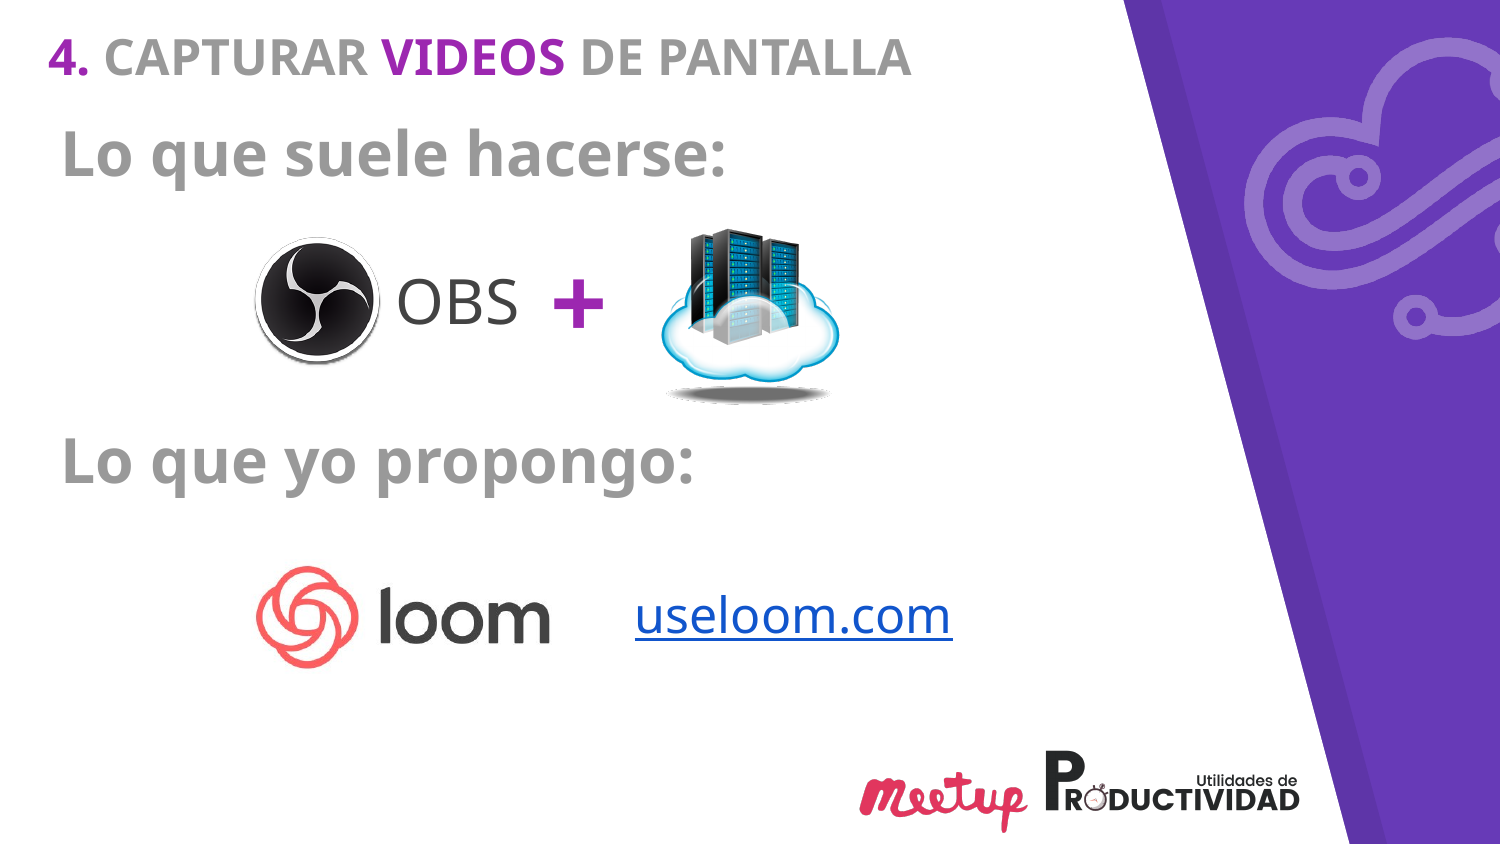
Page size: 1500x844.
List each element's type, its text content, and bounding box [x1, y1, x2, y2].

title + [529, 244, 630, 356]
title Lo que yo propongo: [45, 403, 883, 515]
picture [1236, 23, 1500, 351]
picture [236, 550, 574, 686]
title OBS [380, 255, 542, 345]
picture [249, 232, 385, 368]
picture [638, 223, 862, 409]
picture [1042, 746, 1302, 811]
picture [858, 769, 1030, 835]
title 4. CAPTURAR VIDEOS DE PANTALLA [33, 17, 1124, 94]
title Lo que suele hacerse: [45, 107, 794, 197]
title useloom.com [619, 575, 1002, 661]
